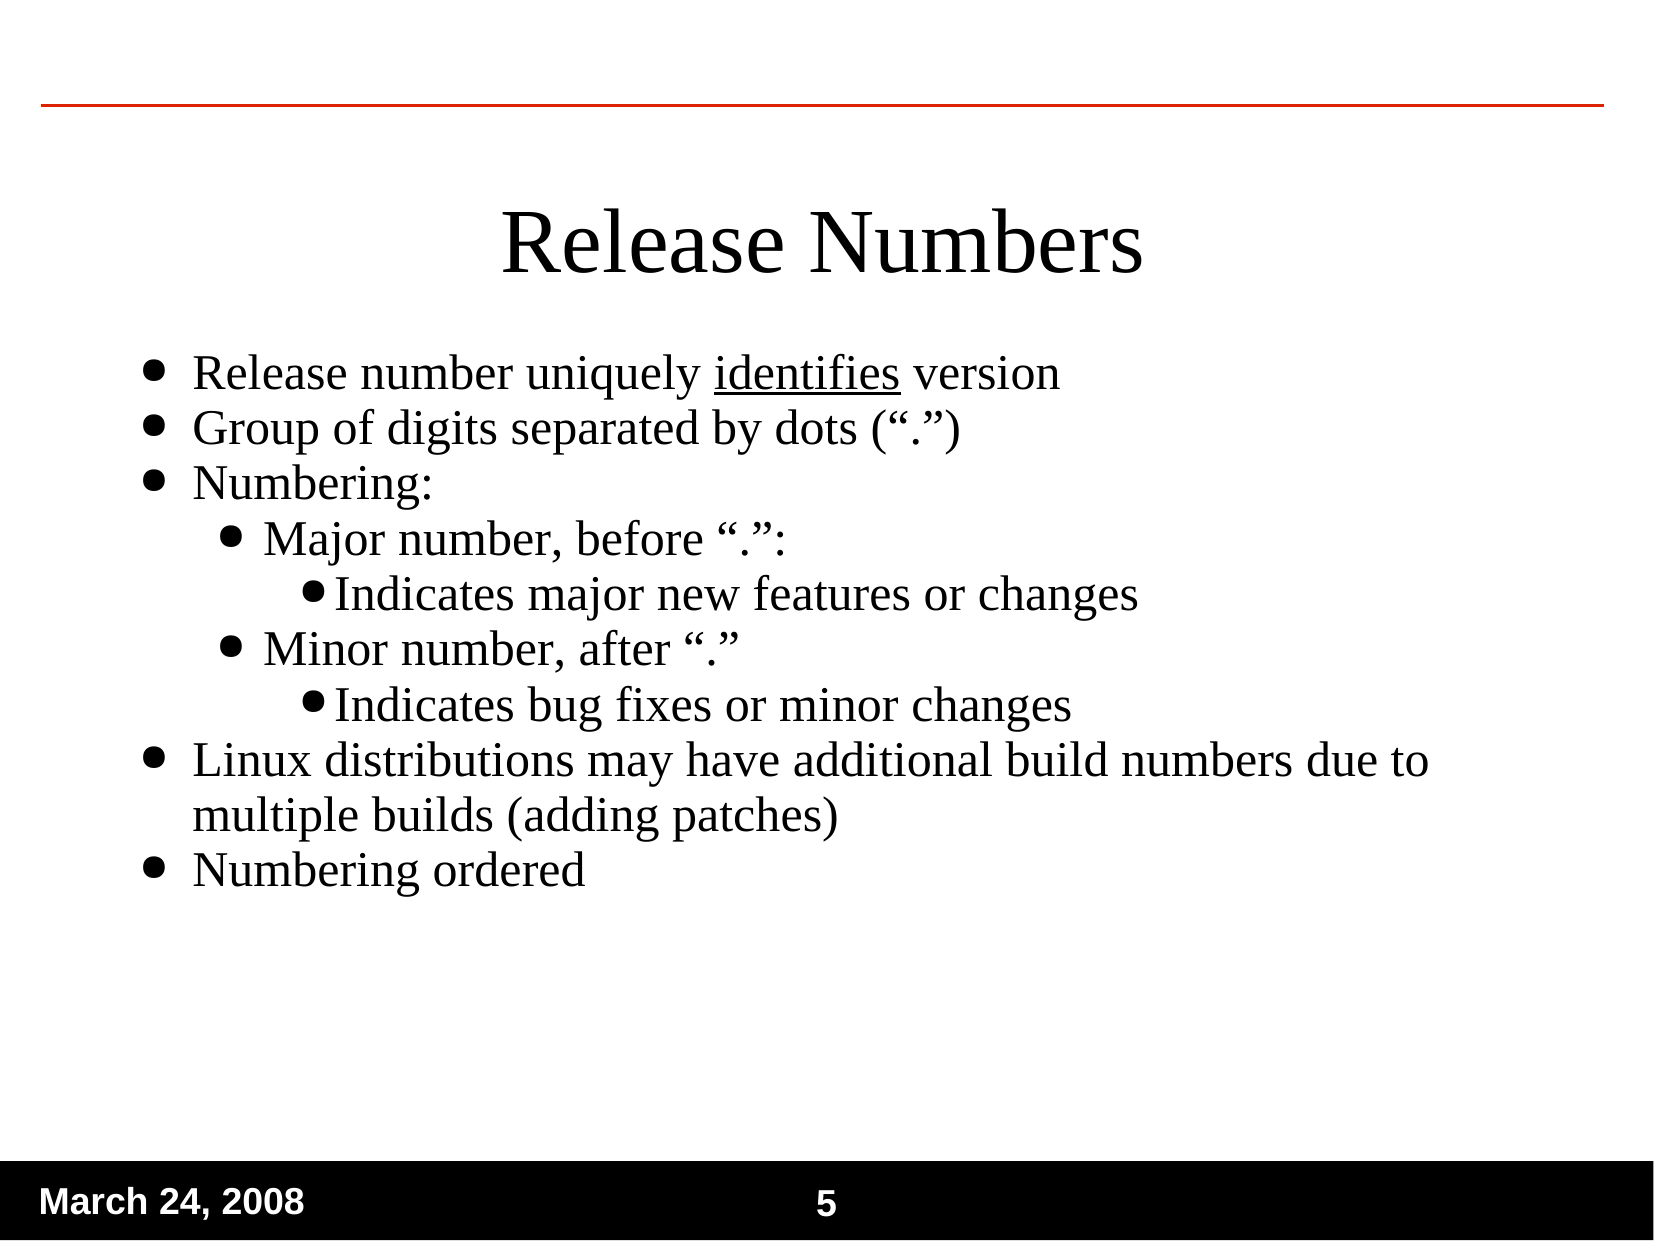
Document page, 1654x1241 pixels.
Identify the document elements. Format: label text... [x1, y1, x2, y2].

list Release number uniquely identifies version Group of digits separated by dots (“.”) Numbering: Major number, before “.”: Indicates major new features or changes Minor number, after “.” Indicates bug fixes or minor changes Linux distributions may have additional build numbers due to multiple builds (adding patches) Numbering ordered [121, 344, 1534, 1127]
title Release Numbers [117, 137, 1530, 346]
